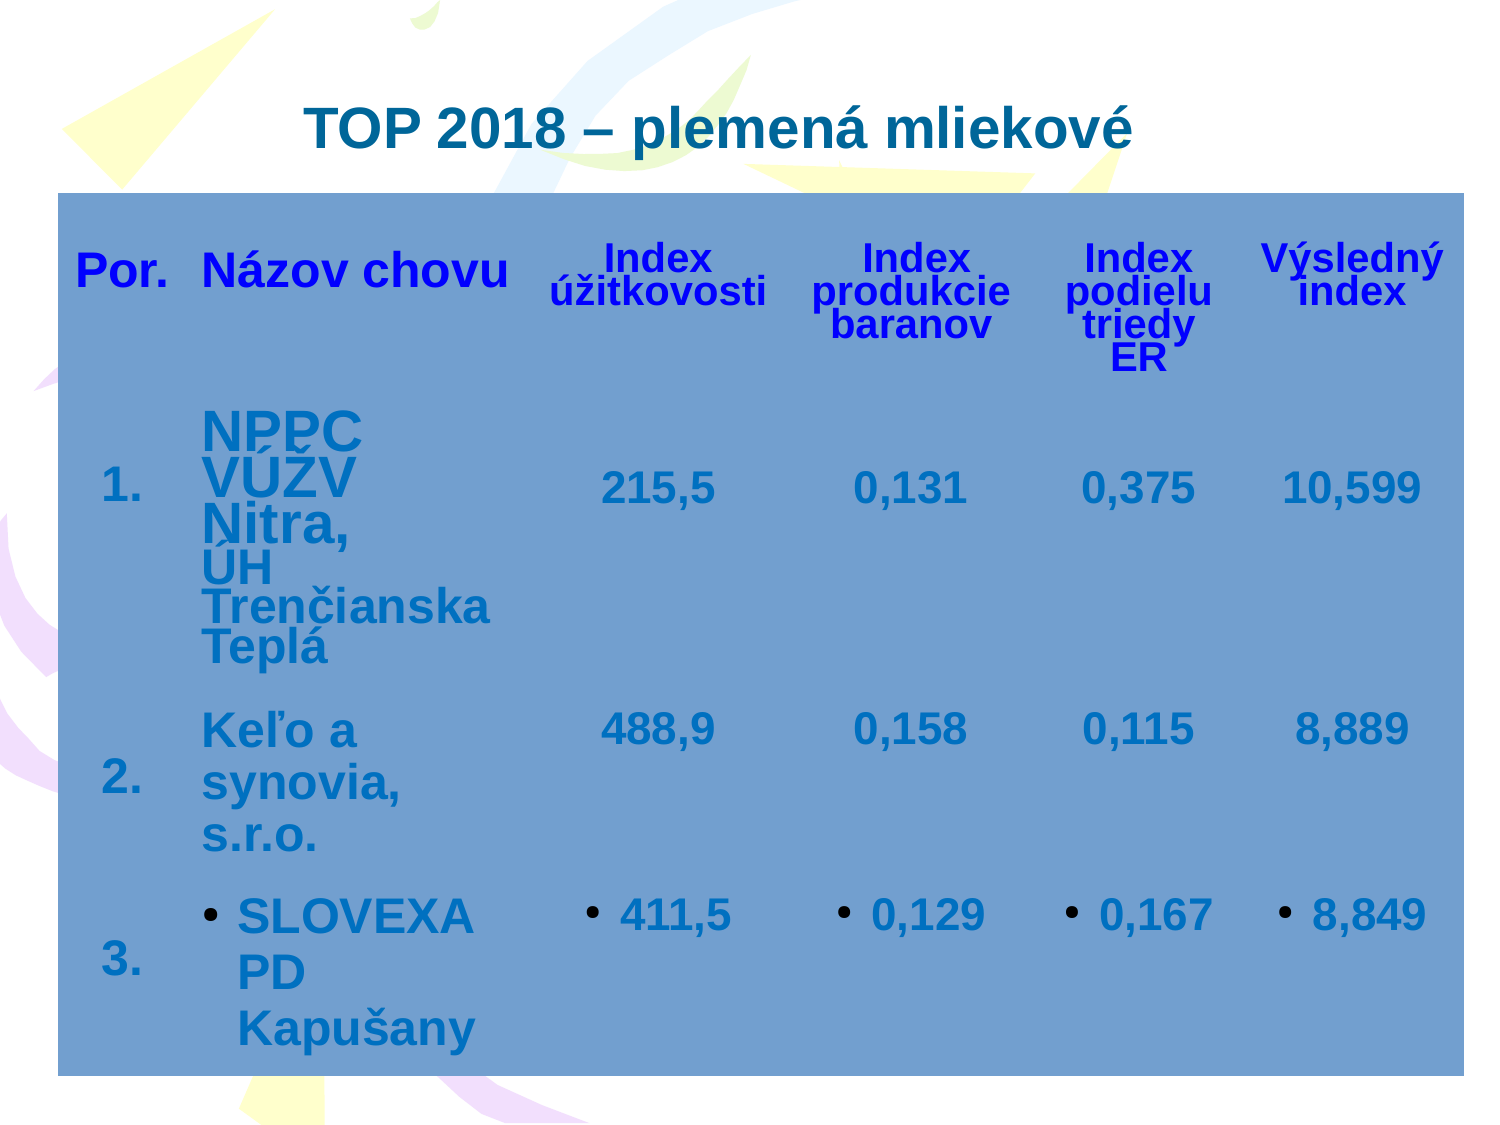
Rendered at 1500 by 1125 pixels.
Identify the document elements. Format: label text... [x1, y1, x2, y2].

table_cell 0,375 [1037, 407, 1241, 699]
table_cell Keľo a synovia, s.r.o. [187, 699, 531, 881]
table_cell 8,849 [1241, 881, 1464, 1076]
table_cell 488,9 [531, 699, 785, 881]
table_header Výsledný index [1241, 193, 1464, 407]
table_cell 215,5 [531, 407, 785, 699]
text_box TOP 2018 – plemená mliekové [222, 82, 1216, 168]
table_header Názov chovu [187, 193, 531, 407]
table_header Index úžitkovosti [531, 193, 785, 407]
table_cell 3. [58, 881, 187, 1076]
table_cell 0,131 [785, 407, 1037, 699]
table_cell 0,115 [1037, 699, 1241, 881]
table_cell 10,599 [1241, 407, 1464, 699]
table_header Por. [58, 193, 187, 407]
table_cell 0,158 [785, 699, 1037, 881]
table_cell 8,889 [1241, 699, 1464, 881]
table_cell 0,167 [1037, 881, 1241, 1076]
table_cell SLOVEXA PD Kapušany [187, 881, 531, 1076]
table_header Index produkcie baranov [785, 193, 1037, 407]
table_cell 1. [58, 407, 187, 699]
table_cell 411,5 [531, 881, 785, 1076]
table_header Index podielu triedy ER [1037, 193, 1241, 407]
table_cell NPPC VÚŽV Nitra, ÚH Trenčianska Teplá [187, 407, 531, 699]
table_cell 2. [58, 699, 187, 881]
table_cell 0,129 [785, 881, 1037, 1076]
